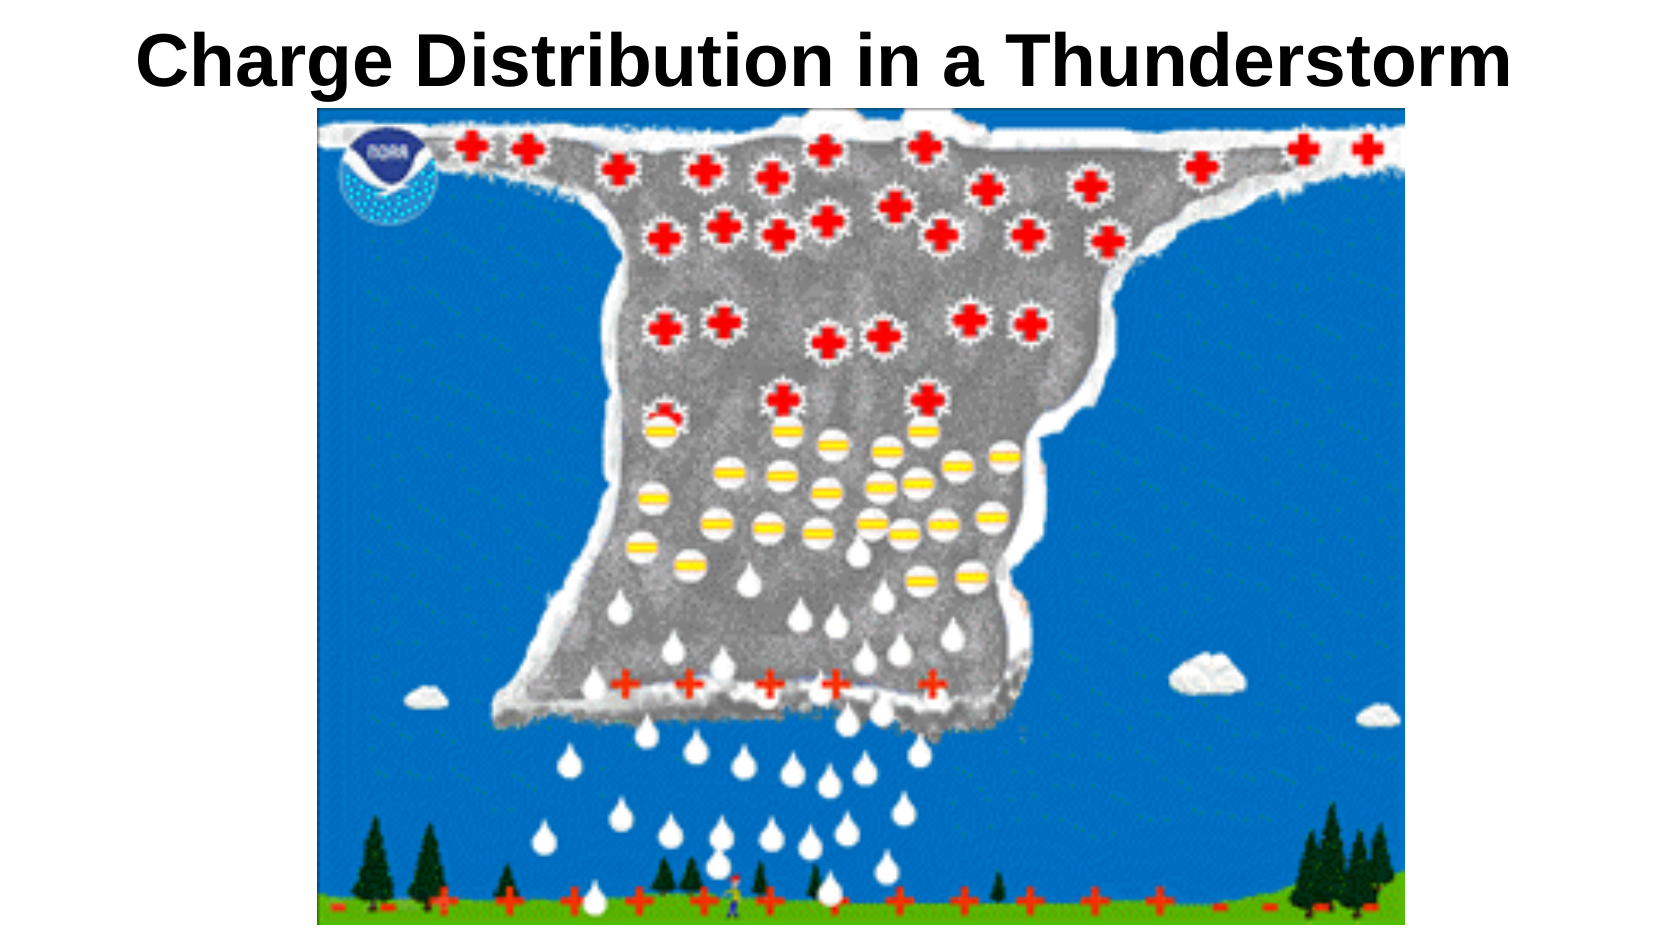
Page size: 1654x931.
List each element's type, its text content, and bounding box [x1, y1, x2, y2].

title Charge Distribution in a Thunderstorm [0, 5, 1654, 107]
picture [317, 108, 1405, 925]
